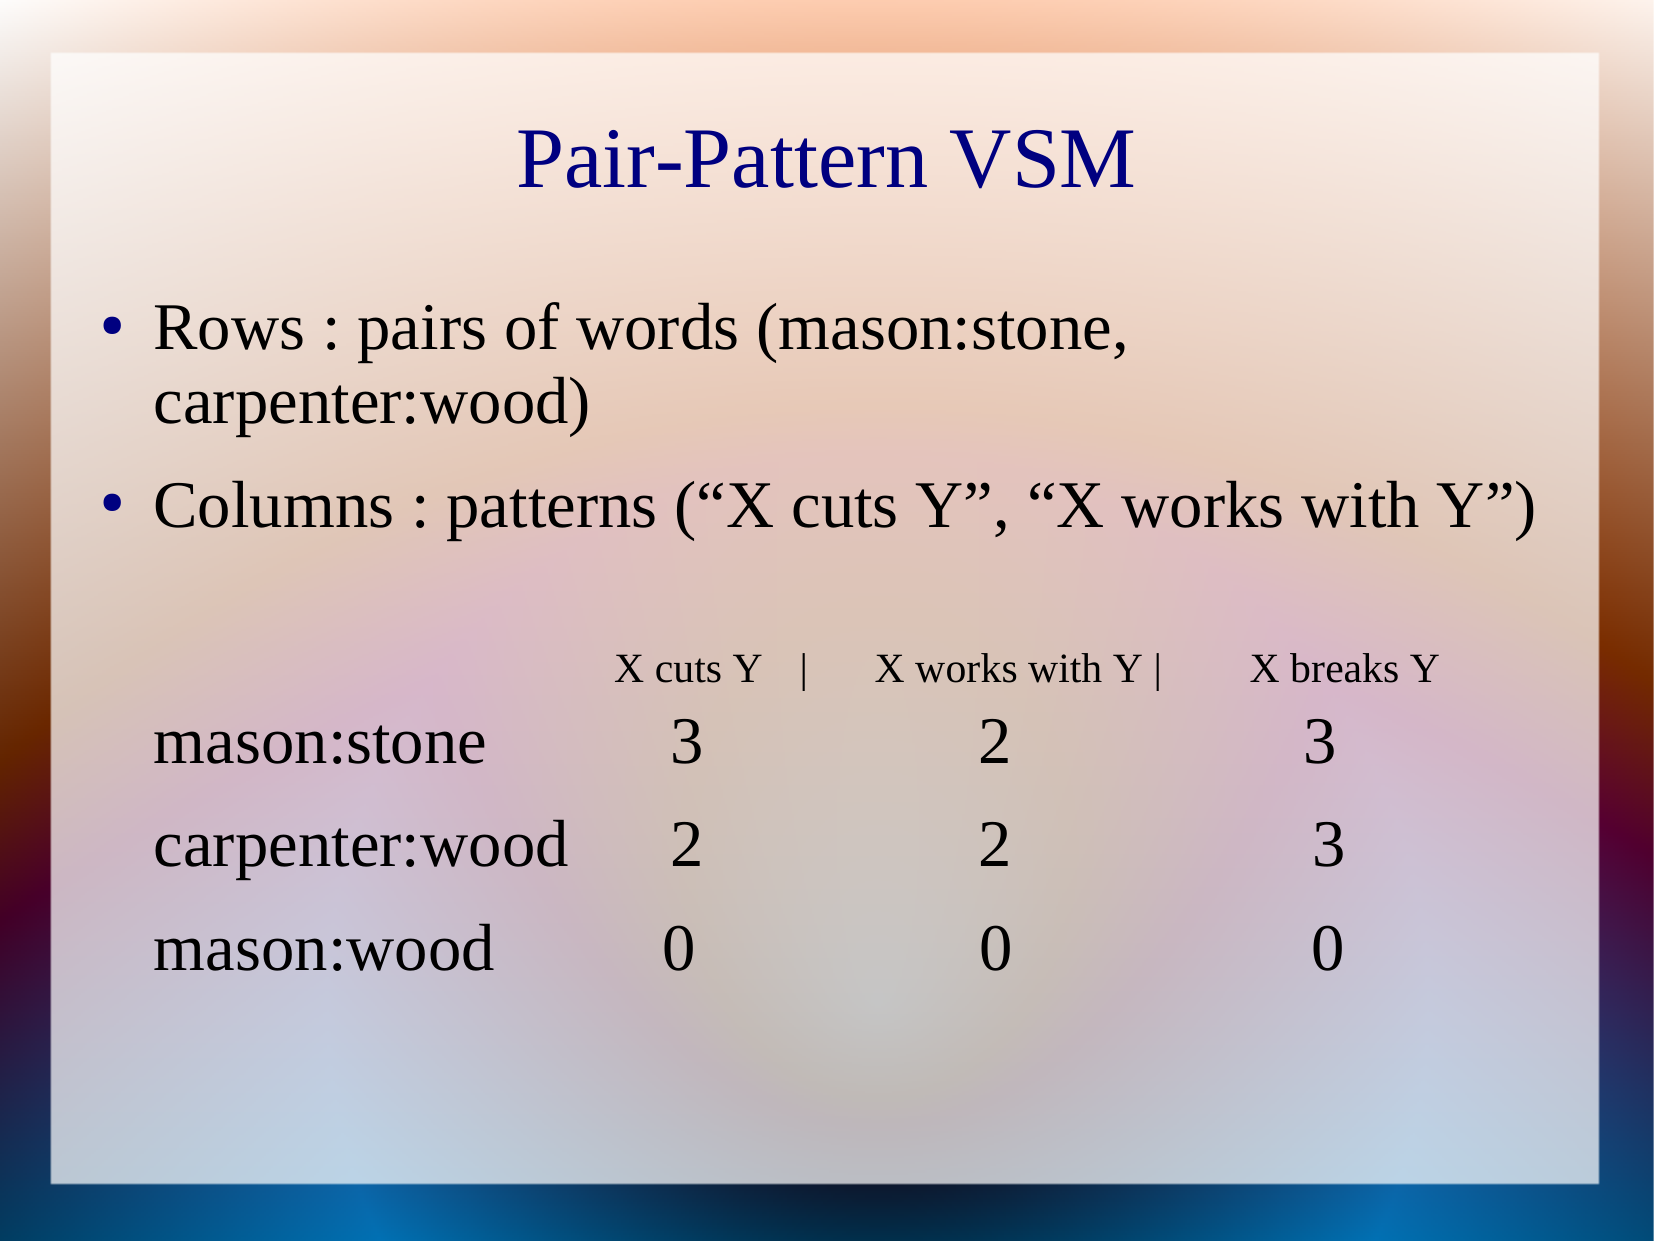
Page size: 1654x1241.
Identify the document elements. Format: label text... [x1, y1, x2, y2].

title Pair-Pattern VSM [82, 55, 1571, 263]
list Rows : pairs of words (mason:stone, carpenter:wood) Columns : patterns (“X cuts Y”, “X works with Y”) X cuts Y | X works with Y | X breaks Y mason:stone 3 2 3 carpenter:wood 2 2 3 mason:wood 0 0 0 [82, 290, 1571, 1034]
picture [0, 0, 1654, 1241]
